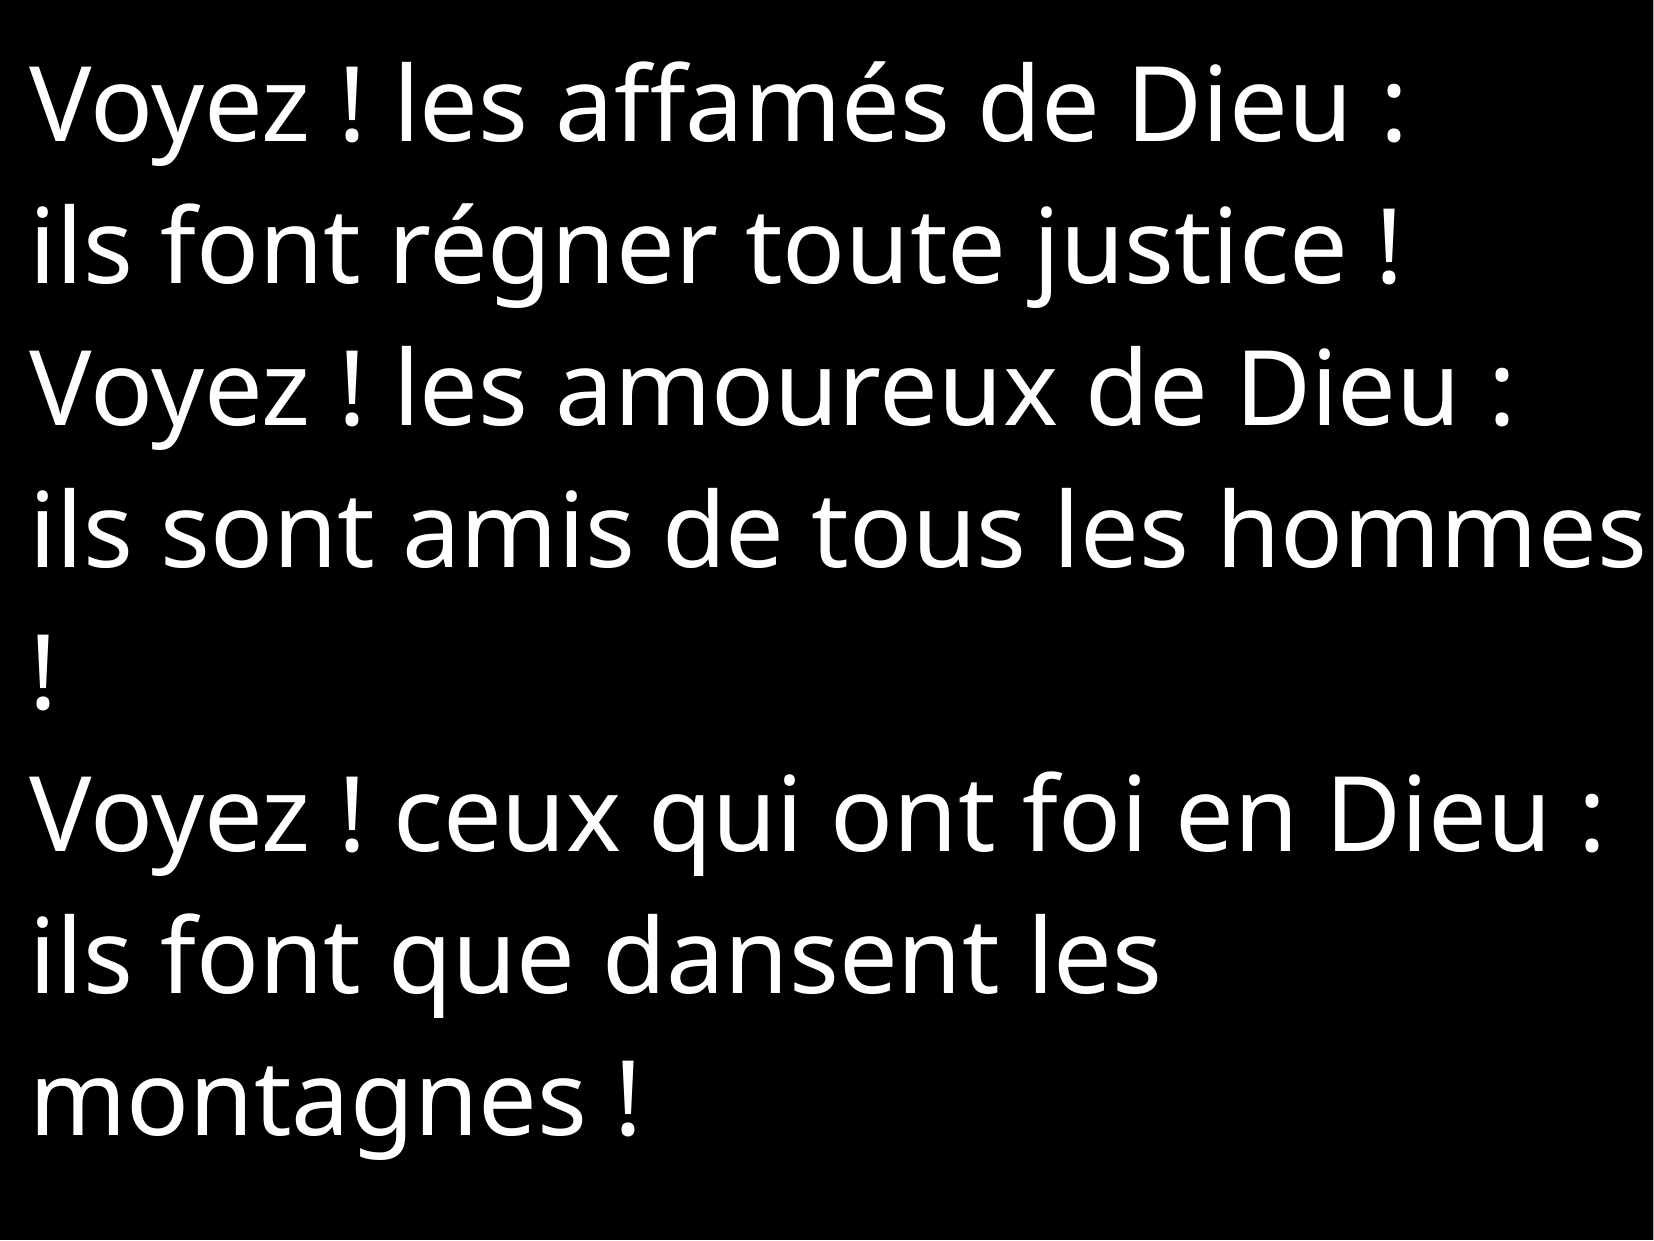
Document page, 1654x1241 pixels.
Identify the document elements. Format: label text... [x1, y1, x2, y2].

list Voyez ! les affamés de Dieu : ils font régner toute justice ! Voyez ! les amoureux de Dieu : ils sont amis de tous les hommes ! Voyez ! ceux qui ont foi en Dieu : ils font que dansent les montagnes ! [29, 29, 1654, 1241]
